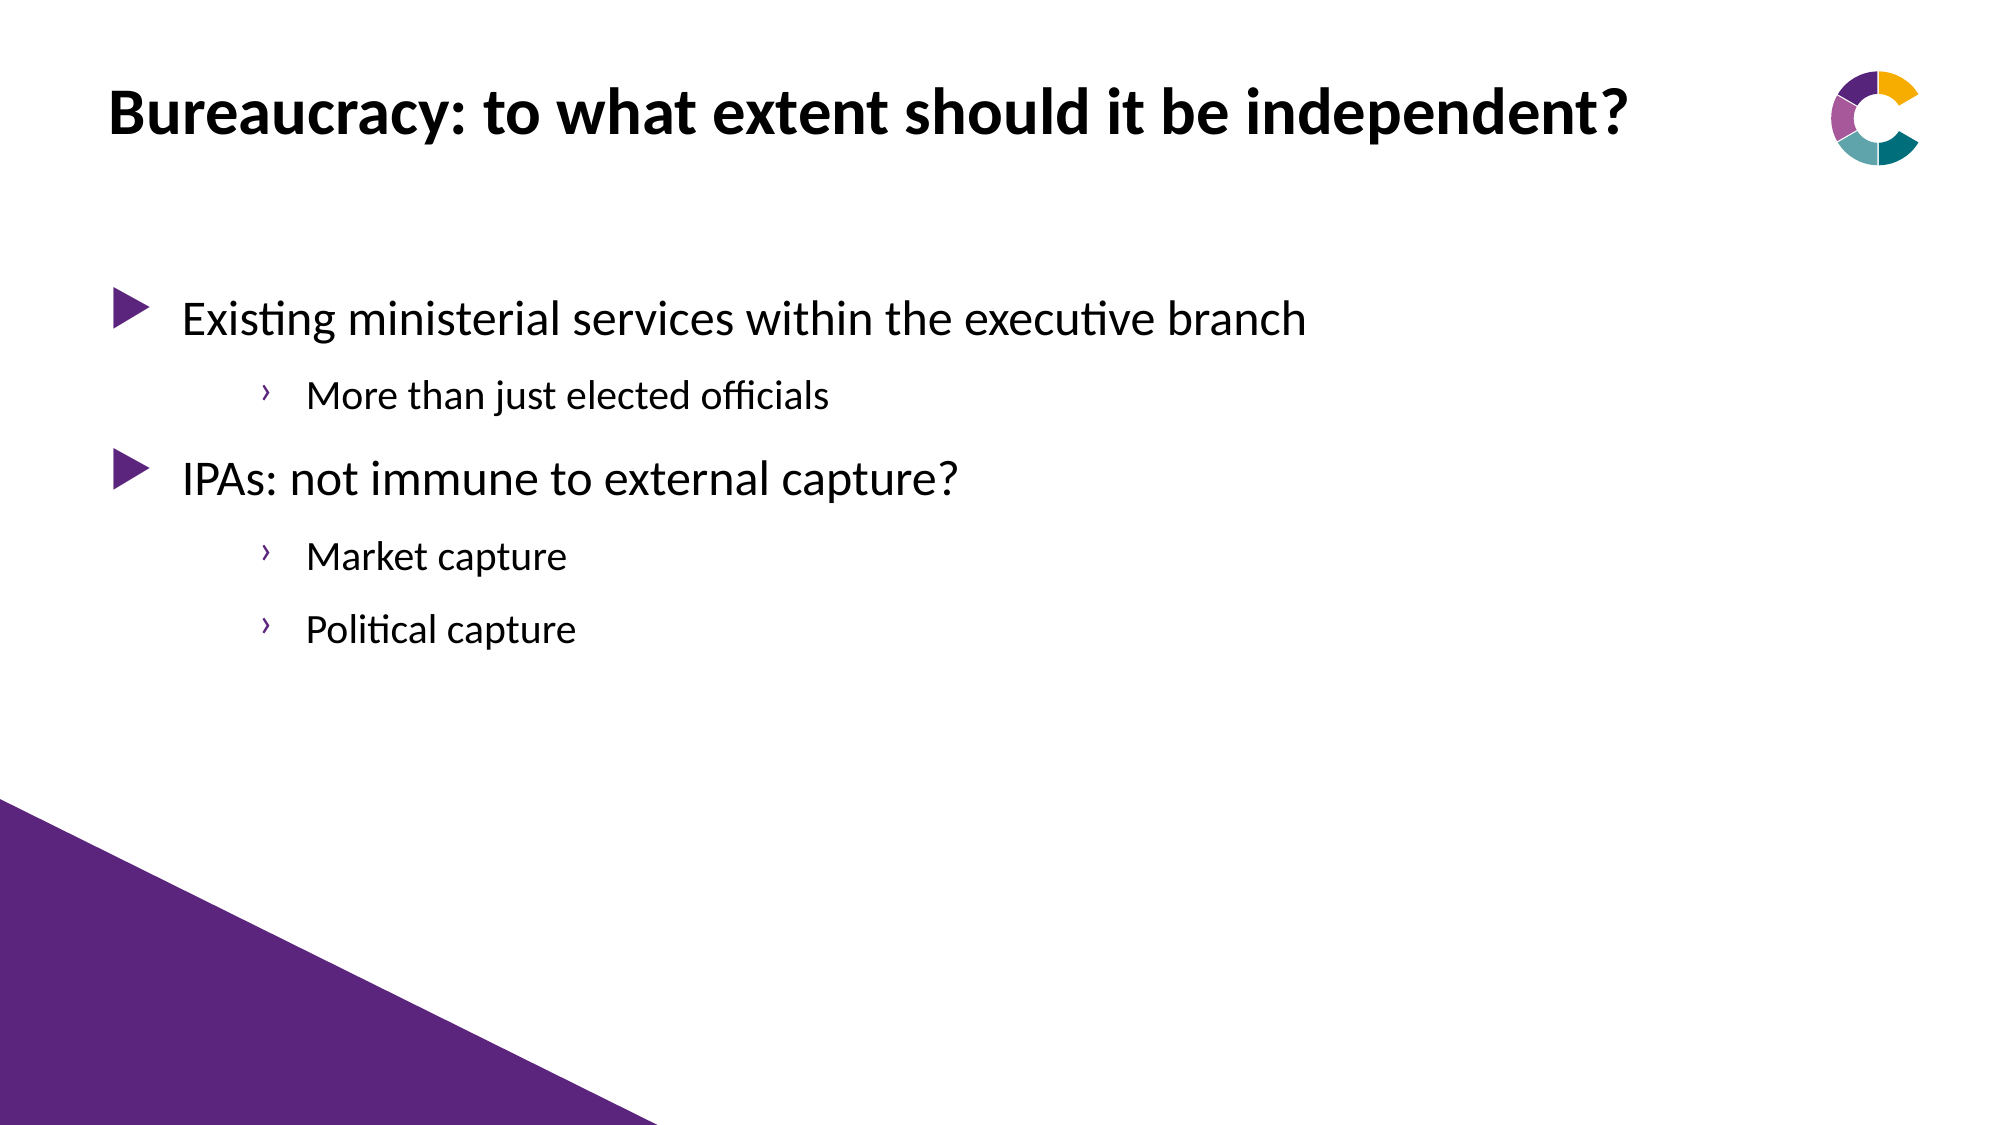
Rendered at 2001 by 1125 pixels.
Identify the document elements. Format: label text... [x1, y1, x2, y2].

list Existing ministerial services within the executive branch More than just elected officials IPAs: not immune to external capture? Market capture Political capture [93, 262, 1799, 1005]
title Bureaucracy: to what extent should it be independent? [93, 60, 1799, 193]
